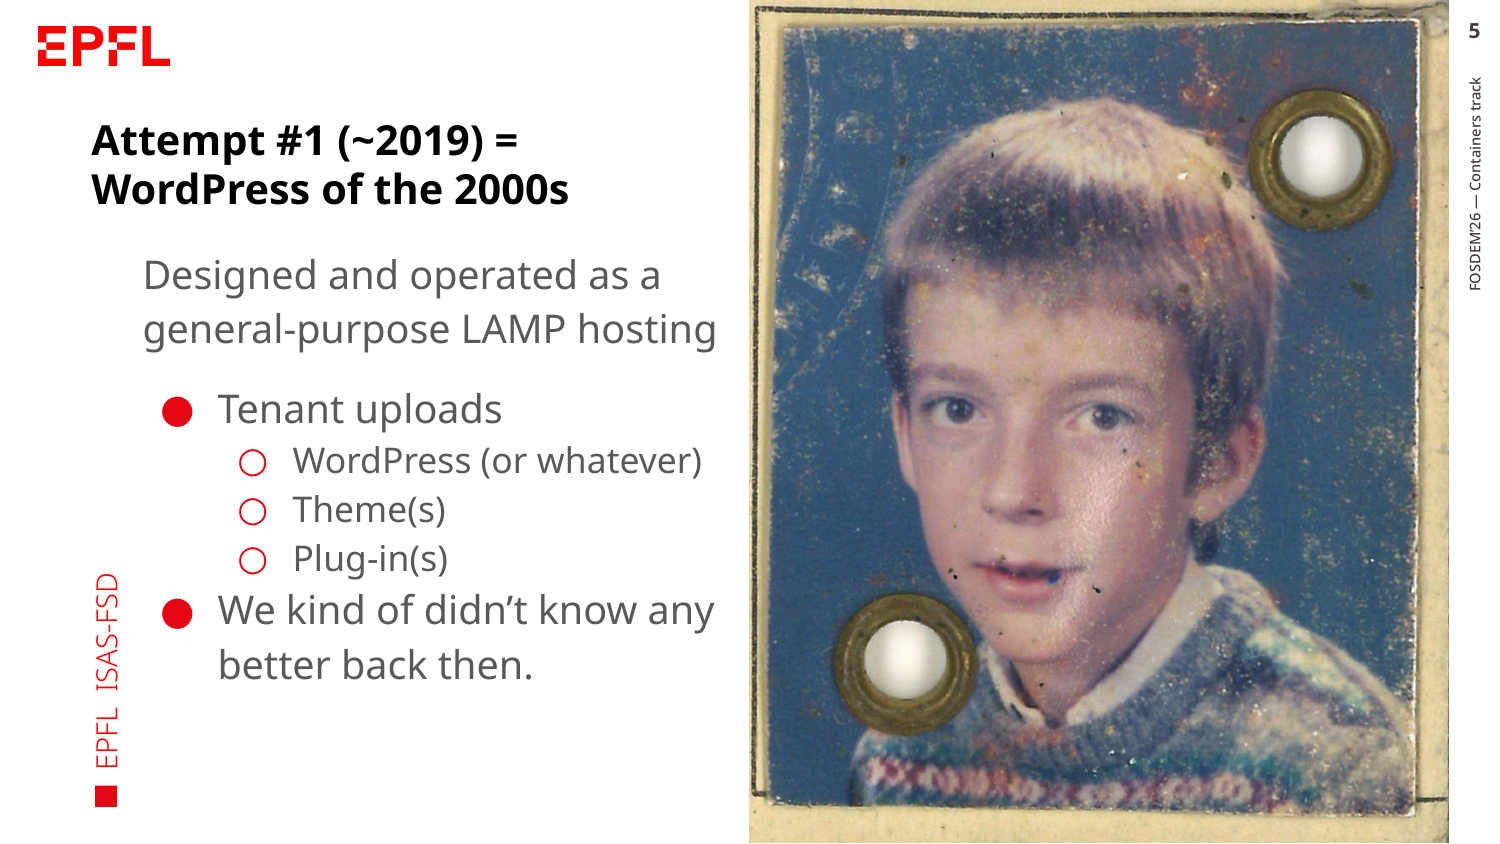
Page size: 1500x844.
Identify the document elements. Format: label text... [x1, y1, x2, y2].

slide_number <number> [1449, 0, 1496, 65]
title Attempt #1 (~2019) = WordPress of the 2000s [76, 98, 749, 228]
picture [38, 26, 170, 66]
picture [749, 0, 1449, 843]
list Designed and operated as a general-purpose LAMP hosting Tenant uploads WordPress (or whatever) Theme(s) Plug-in(s) We kind of didn’t know any better back then. [127, 227, 749, 787]
